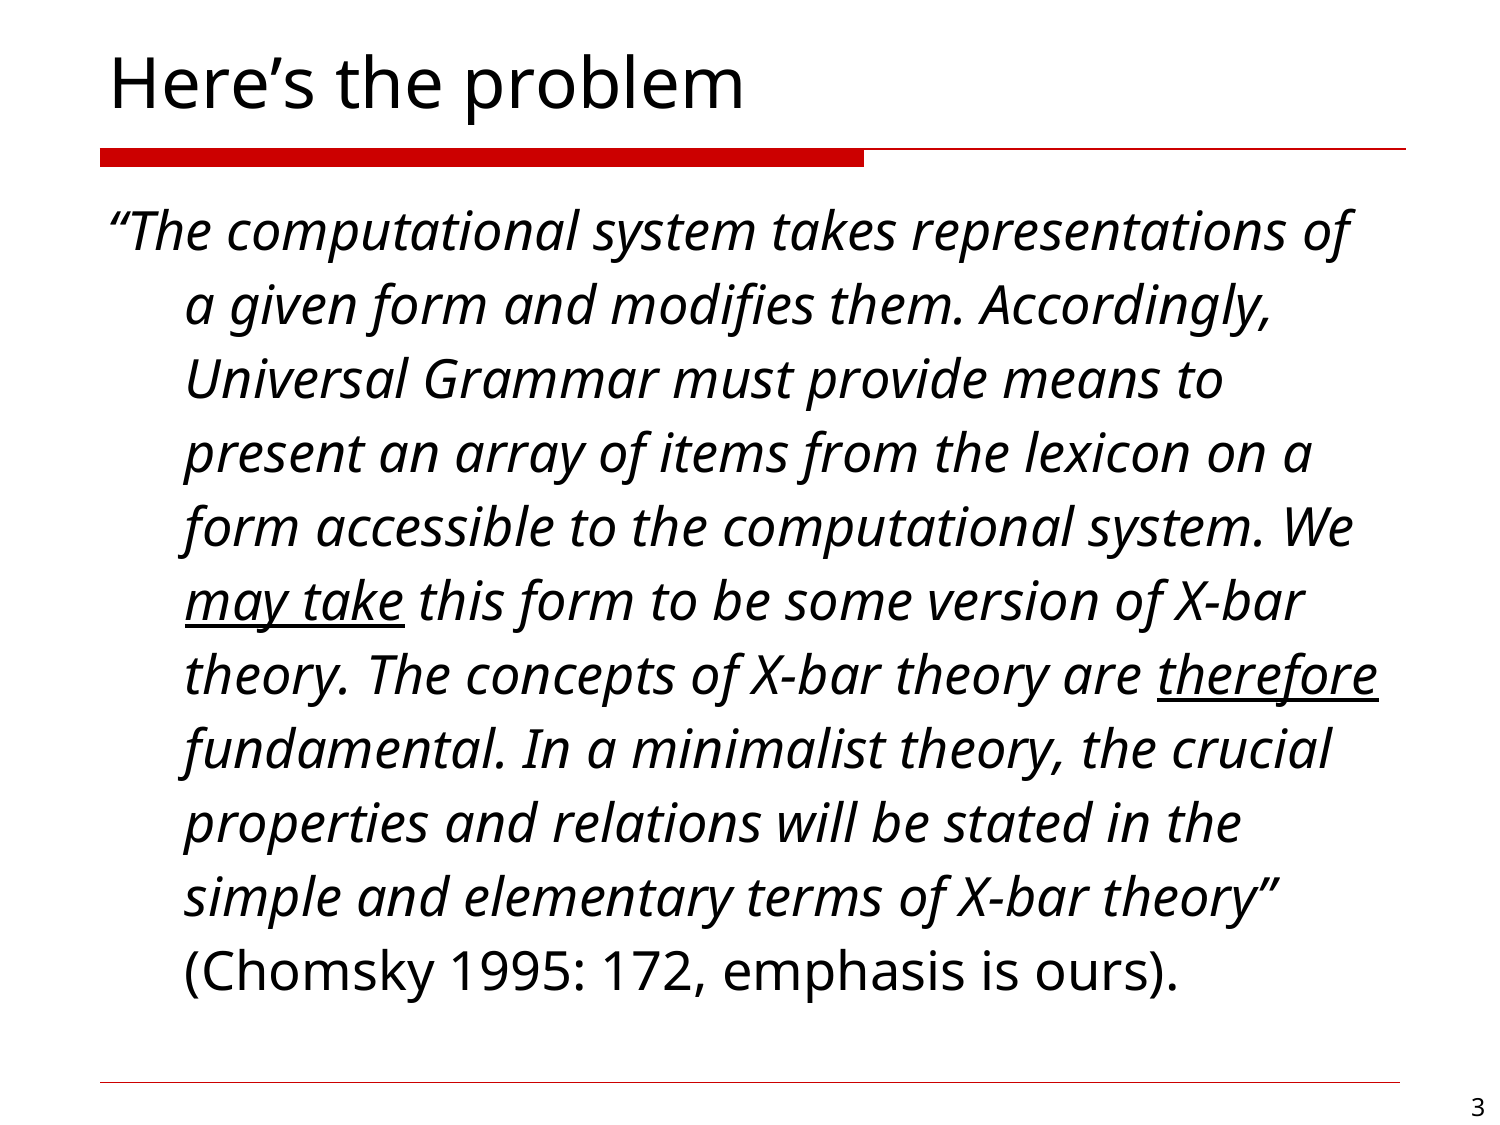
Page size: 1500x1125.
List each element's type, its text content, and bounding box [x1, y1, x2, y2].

list “The computational system takes representations of a given form and modifies them. Accordingly, Universal Grammar must provide means to present an array of items from the lexicon on a form accessible to the computational system. We may take this form to be some version of X-bar theory. The concepts of X-bar theory are therefore fundamental. In a minimalist theory, the crucial properties and relations will be stated in the simple and elementary terms of X-bar theory” (Chomsky 1995: 172, emphasis is ours). [92, 184, 1406, 988]
title Here’s the problem [94, 36, 1407, 138]
